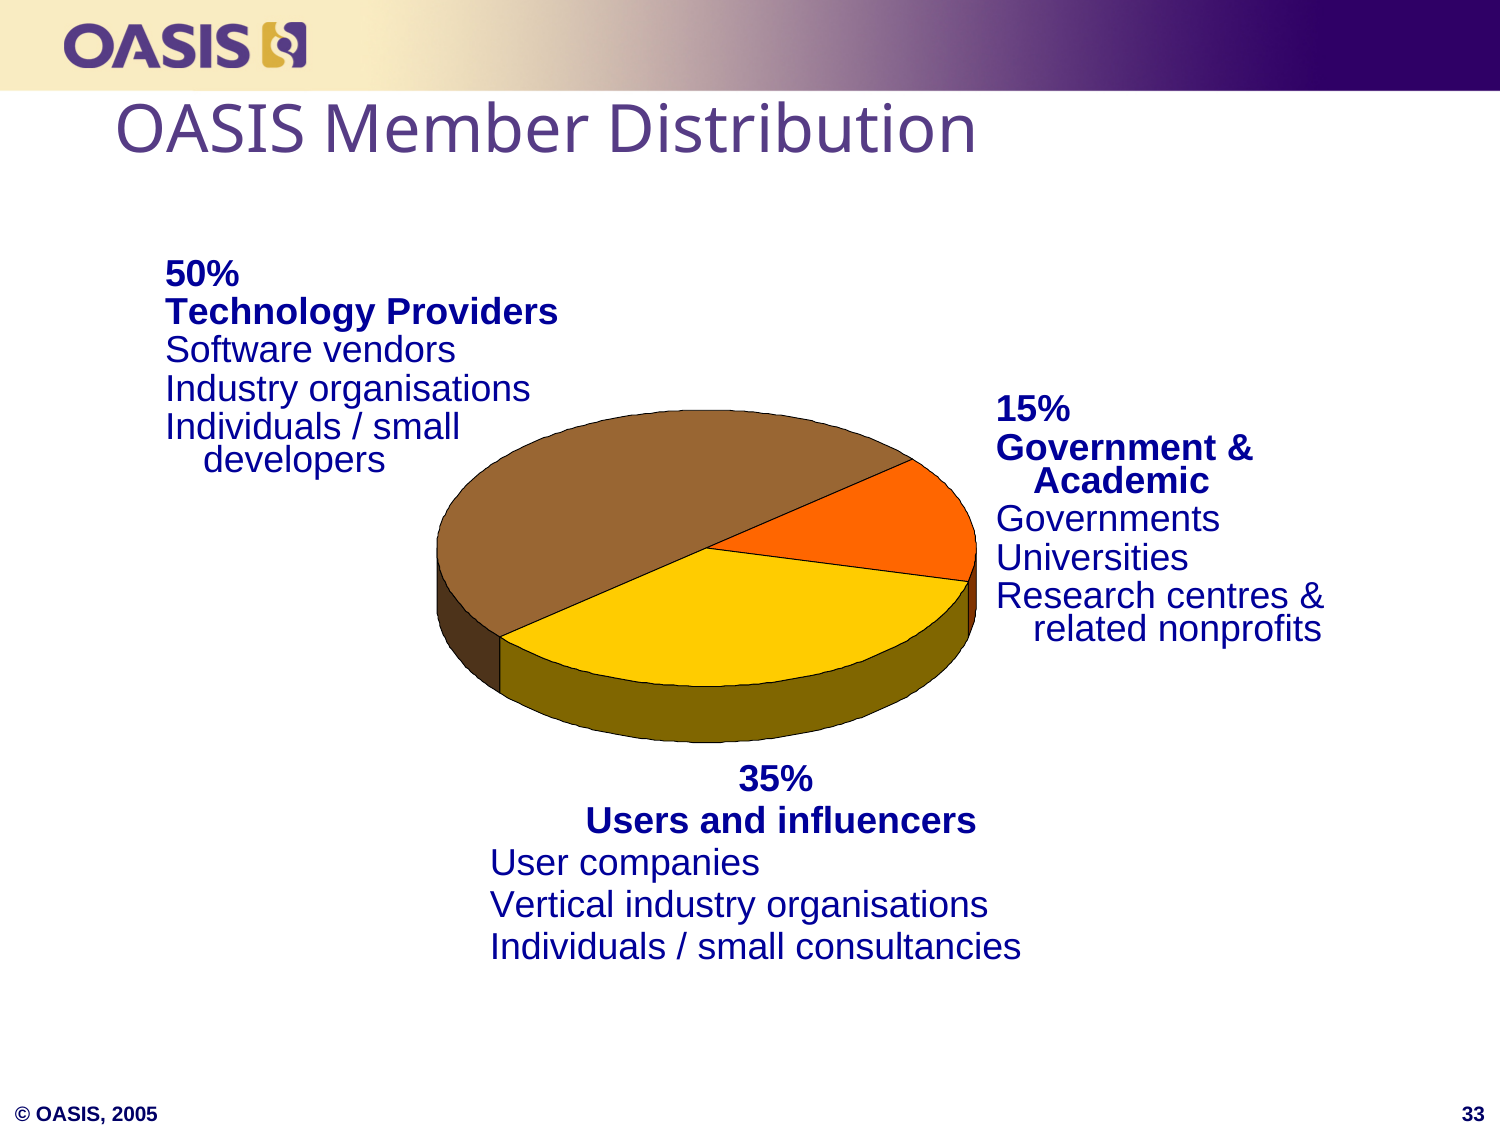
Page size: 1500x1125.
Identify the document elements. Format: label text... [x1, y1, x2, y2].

title OASIS Member Distribution [99, 95, 1251, 175]
text_box 50% Technology Providers Software vendors Industry organisations Individuals / small developers [112, 252, 613, 475]
text_box 15% Government & Academic Governments Universities Research centres & related nonprofits [962, 387, 1423, 650]
text_box 35% Users and influencers User companies Vertical industry organisations Individuals / small consultancies [474, 750, 1088, 976]
picture [0, 0, 1500, 1125]
chart [339, 375, 1075, 779]
